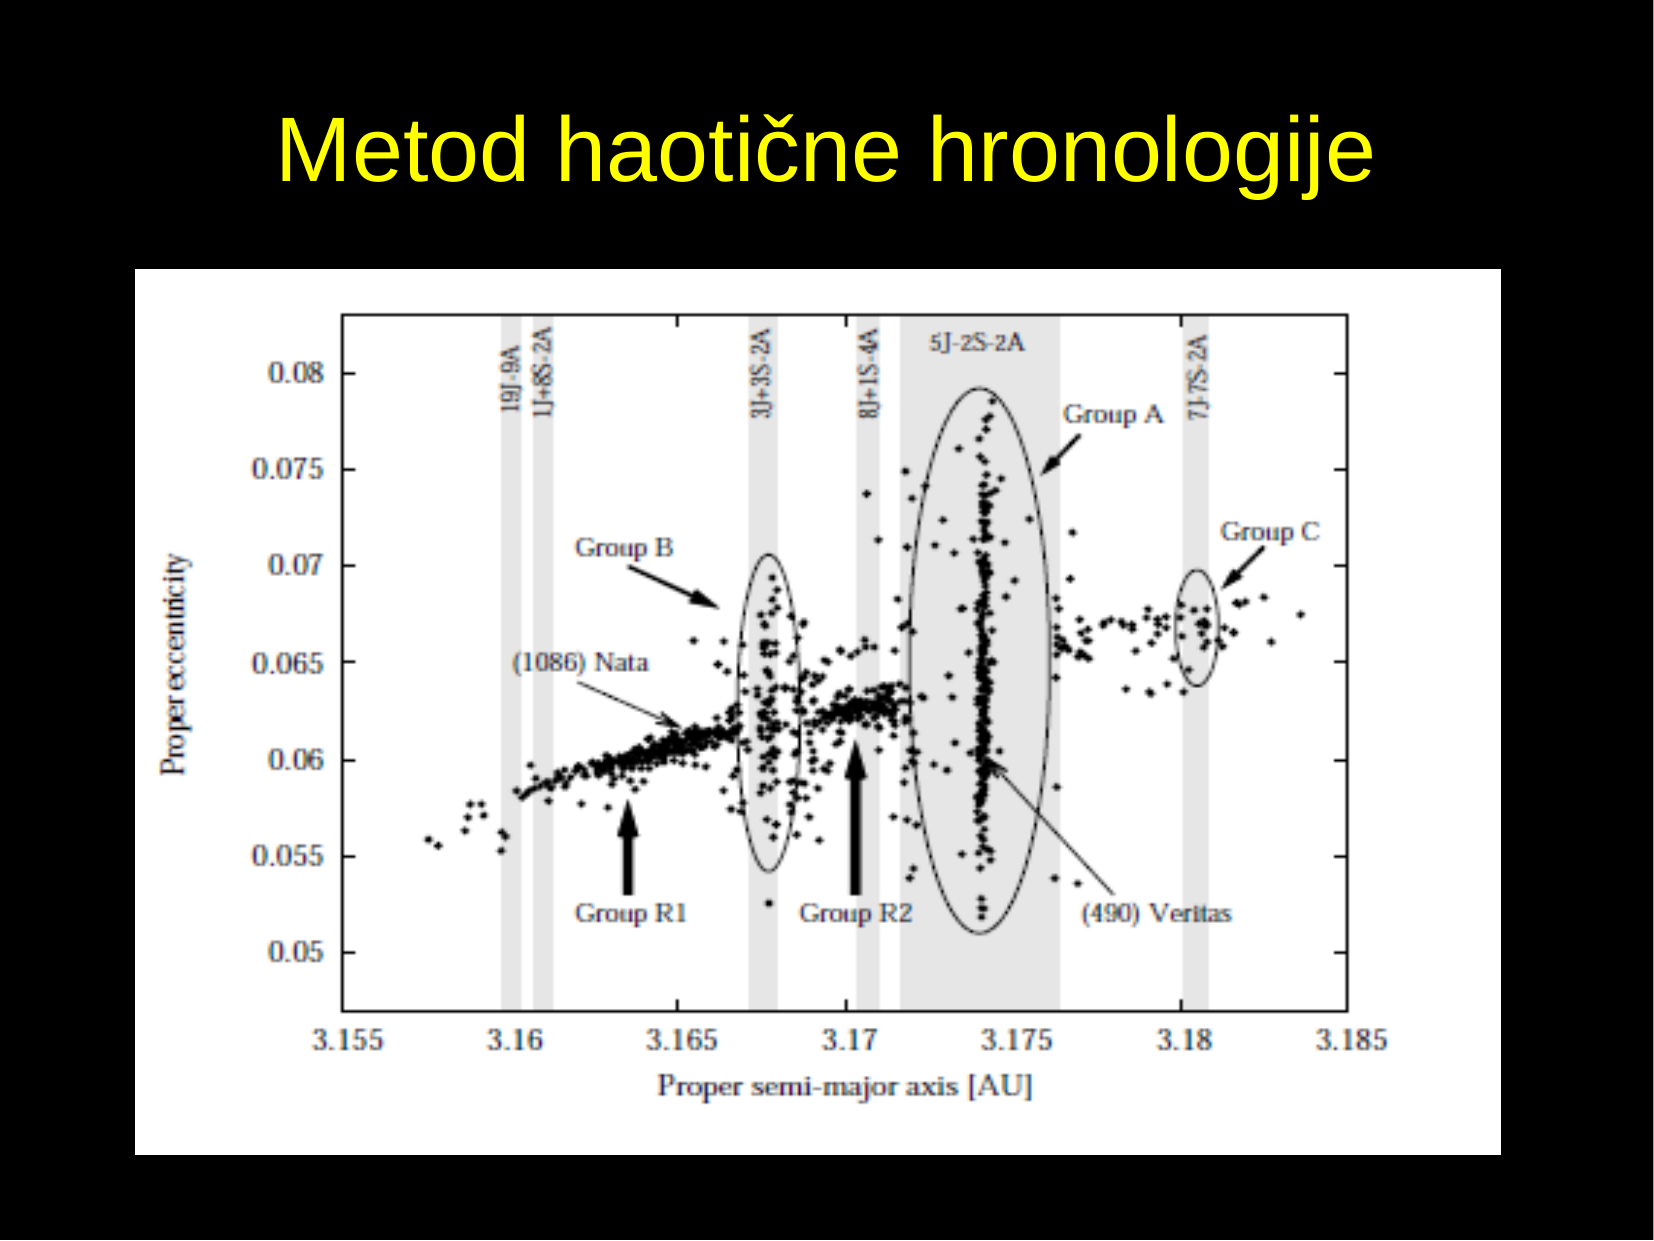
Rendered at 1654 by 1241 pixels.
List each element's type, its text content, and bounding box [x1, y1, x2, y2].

picture [135, 269, 1501, 1156]
title Metod haotične hronologije [124, 41, 1530, 248]
